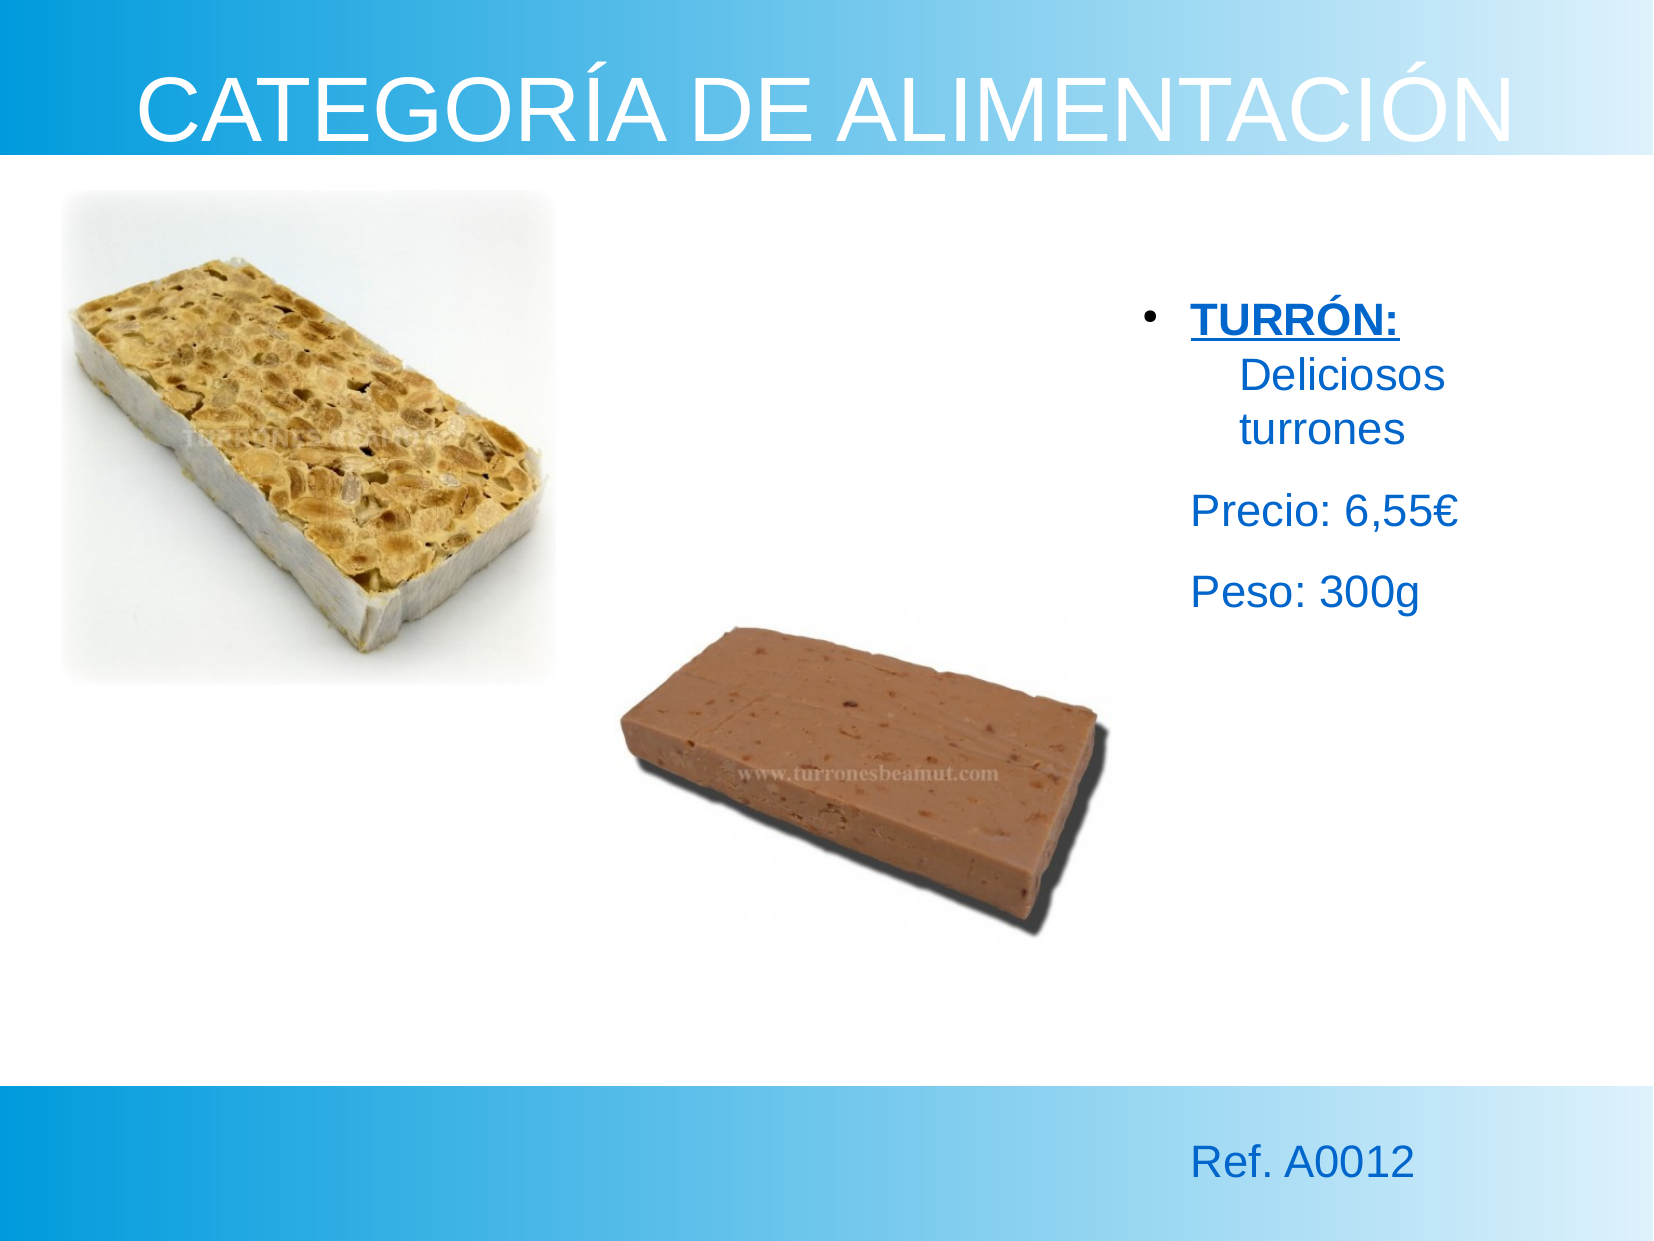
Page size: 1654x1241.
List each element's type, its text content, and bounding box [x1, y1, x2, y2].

title CATEGORÍA DE ALIMENTACIÓN [82, 49, 1571, 155]
list TURRÓN: Deliciosos turrones Precio: 6,55€ Peso: 300g Ref. A0012 [1110, 290, 1571, 1193]
picture [61, 190, 556, 686]
picture [614, 519, 1123, 1028]
